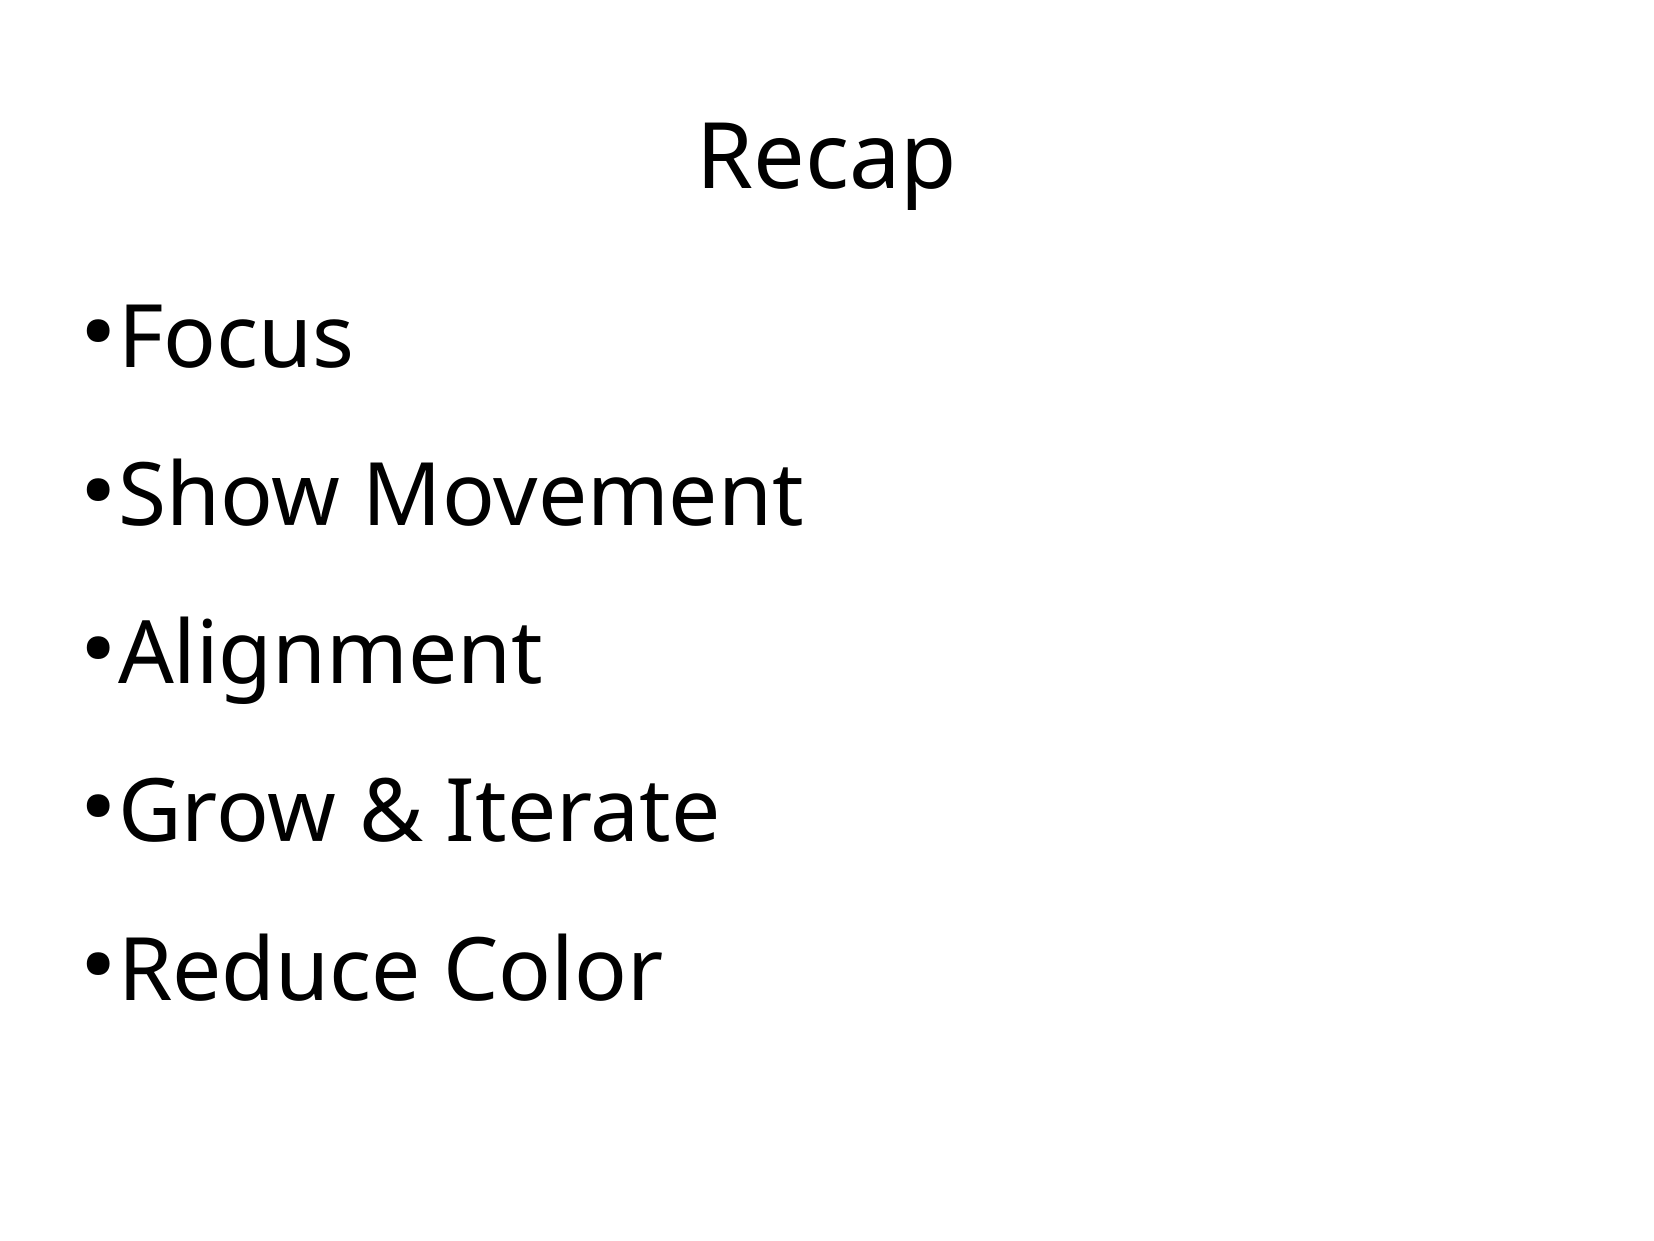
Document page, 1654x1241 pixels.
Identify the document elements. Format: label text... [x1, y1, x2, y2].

subtitle Focus Show Movement Alignment Grow & Iterate Reduce Color [82, 290, 1571, 1010]
title Recap [82, 49, 1571, 257]
